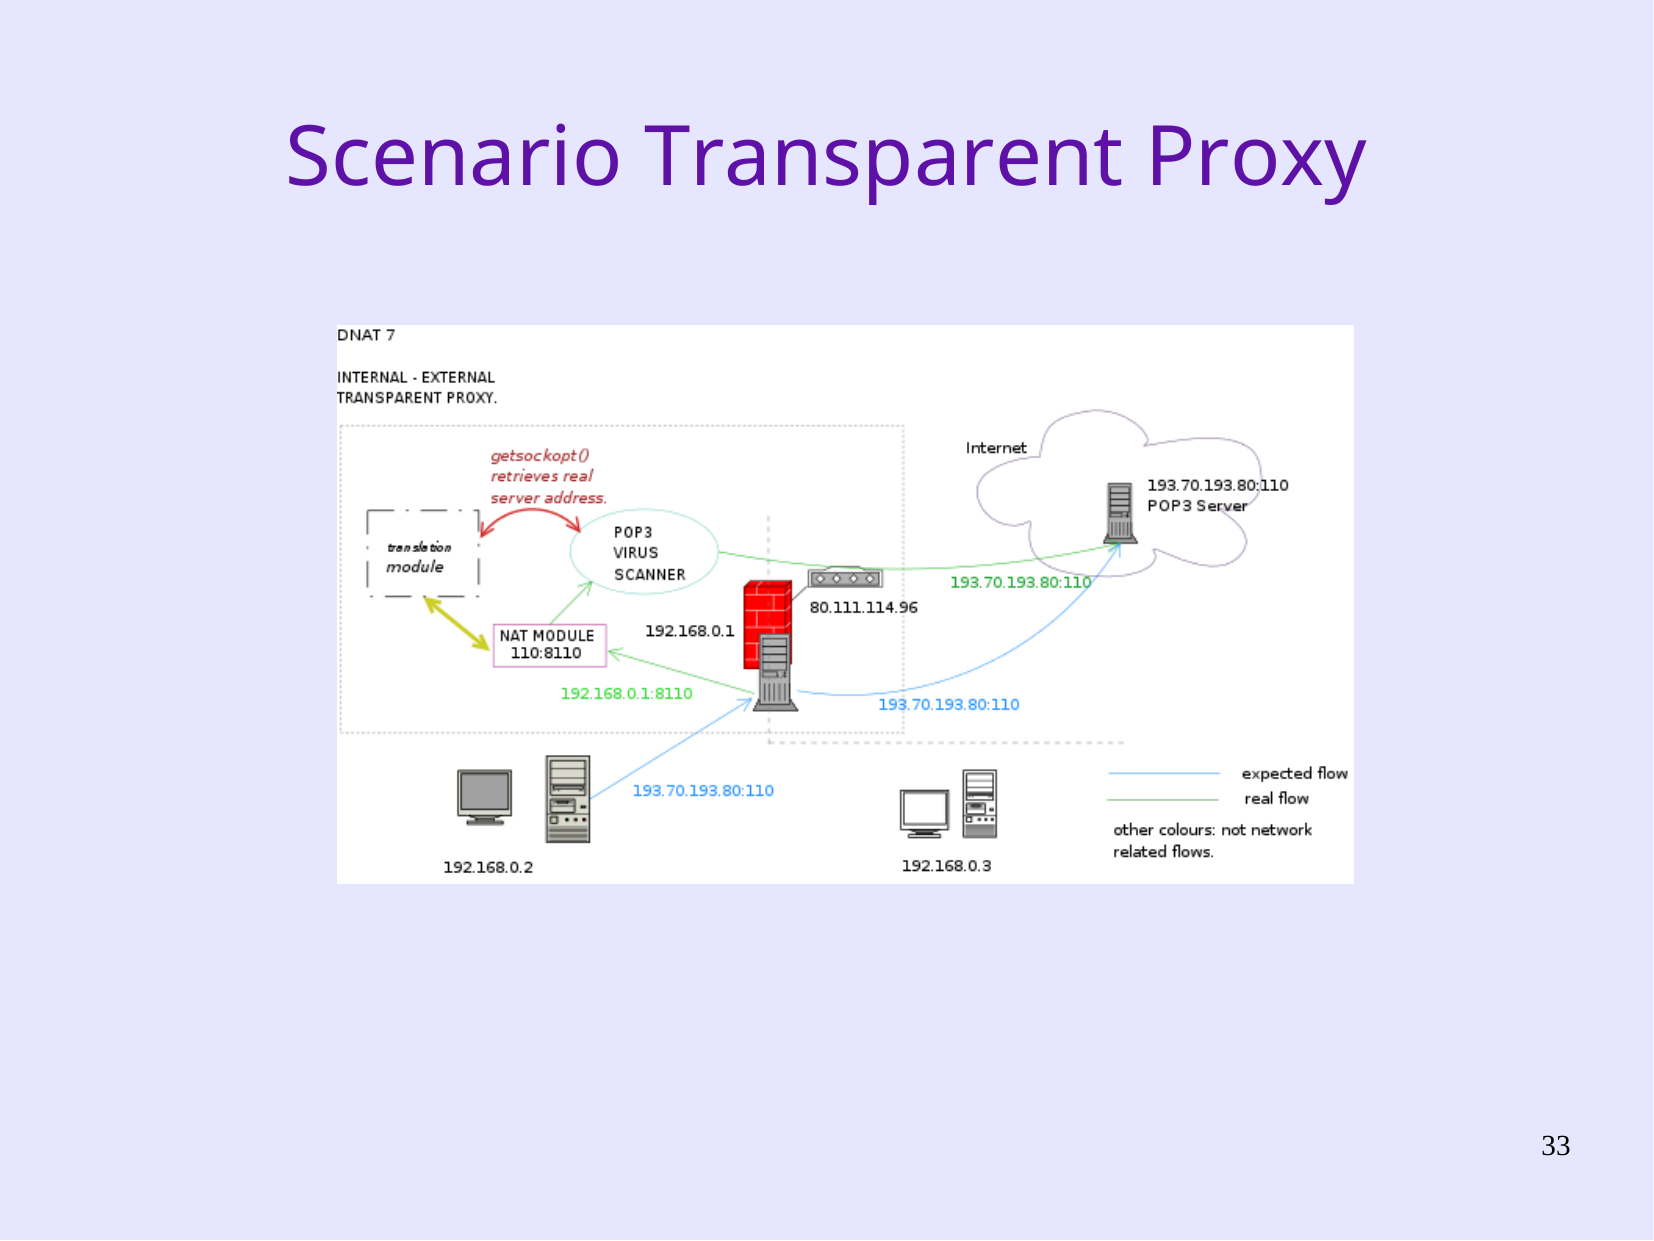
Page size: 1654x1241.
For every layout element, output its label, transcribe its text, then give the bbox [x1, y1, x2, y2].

title Scenario Transparent Proxy [82, 49, 1571, 257]
picture [337, 325, 1354, 884]
